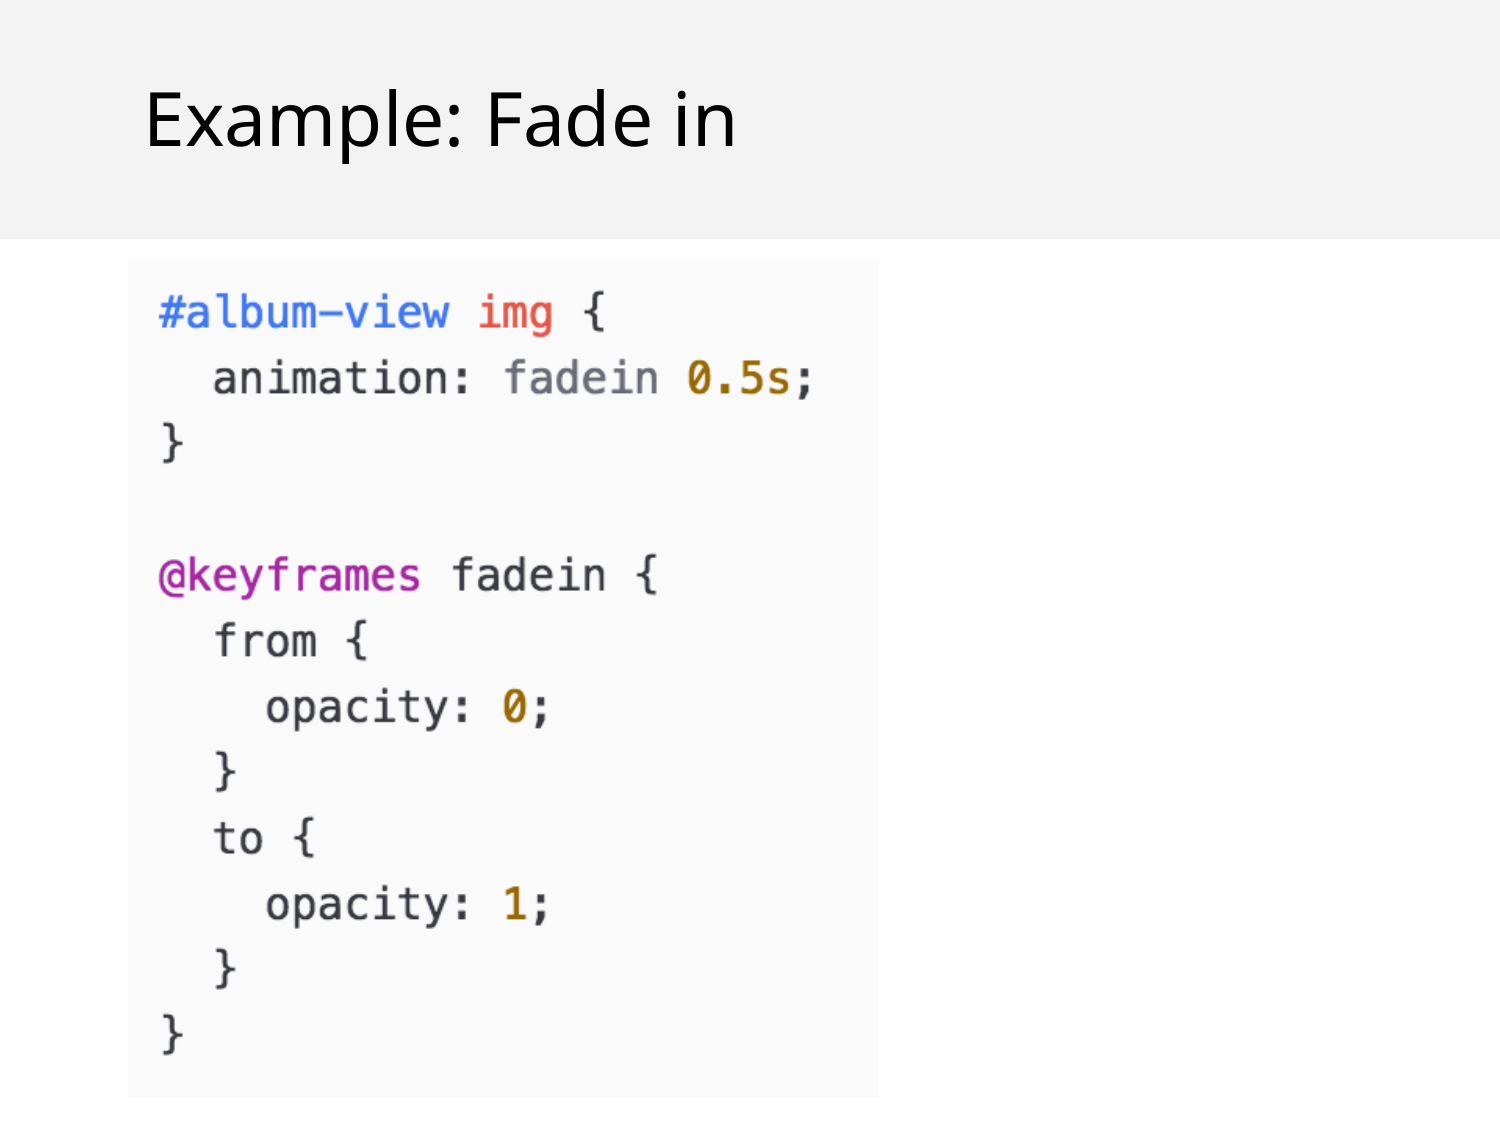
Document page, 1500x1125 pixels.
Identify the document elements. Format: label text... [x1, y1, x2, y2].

title Example: Fade in [128, 56, 1372, 183]
picture [128, 259, 879, 1098]
